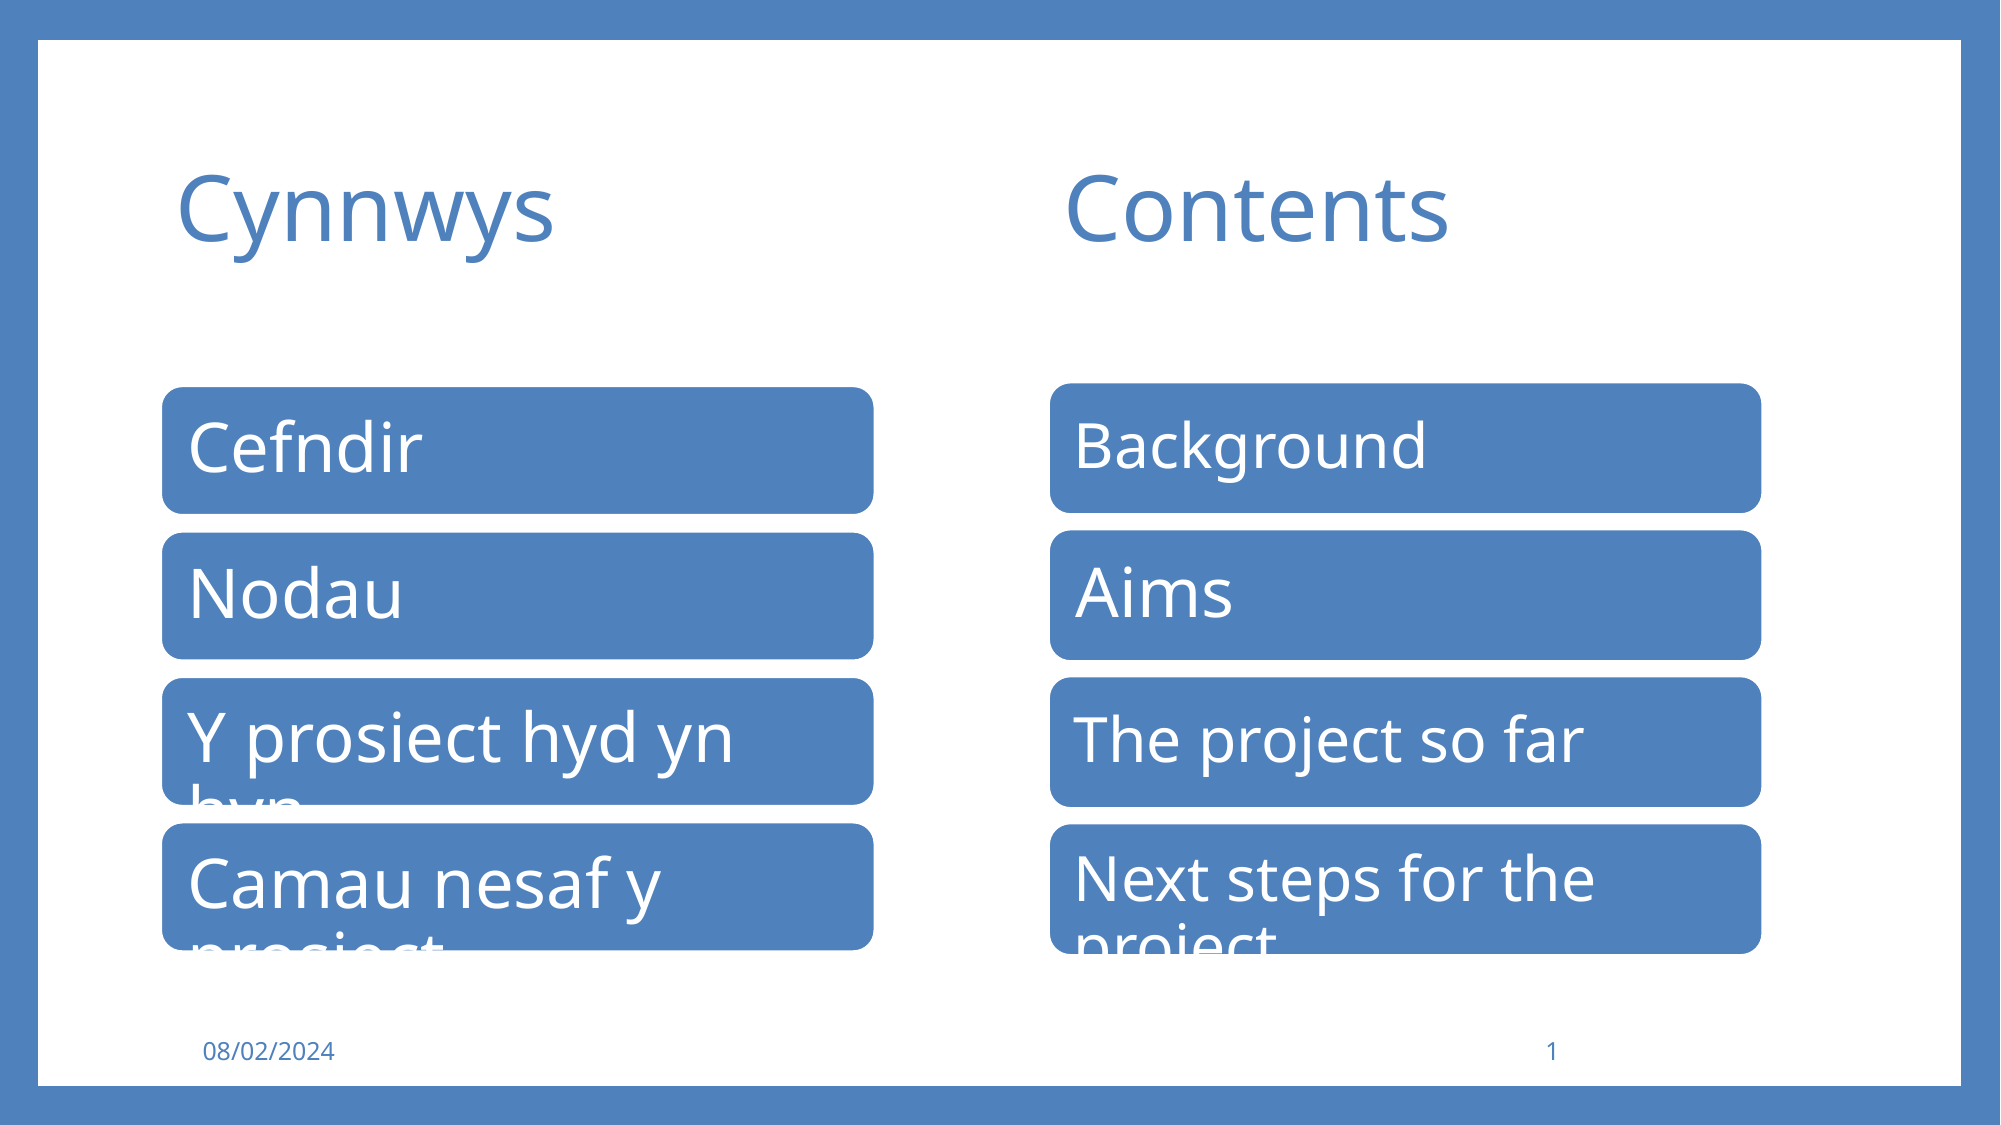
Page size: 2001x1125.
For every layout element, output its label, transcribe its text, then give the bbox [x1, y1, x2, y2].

text_box 1 [1530, 1020, 1811, 1081]
text_box Camau nesaf y prosiect [160, 821, 876, 952]
text_box 08/02/2024 [187, 1020, 570, 1081]
text_box The project so far [1048, 675, 1763, 809]
text_box Cynnwys [160, 99, 653, 323]
text_box Y prosiect hyd yn hyn [160, 676, 876, 807]
text_box Aims [1048, 528, 1763, 662]
text_box Next steps for the project [1048, 822, 1763, 956]
text_box Background [1048, 381, 1763, 515]
title Contents [1048, 99, 1541, 323]
text_box Nodau [160, 531, 876, 662]
text_box Cefndir [160, 385, 876, 516]
